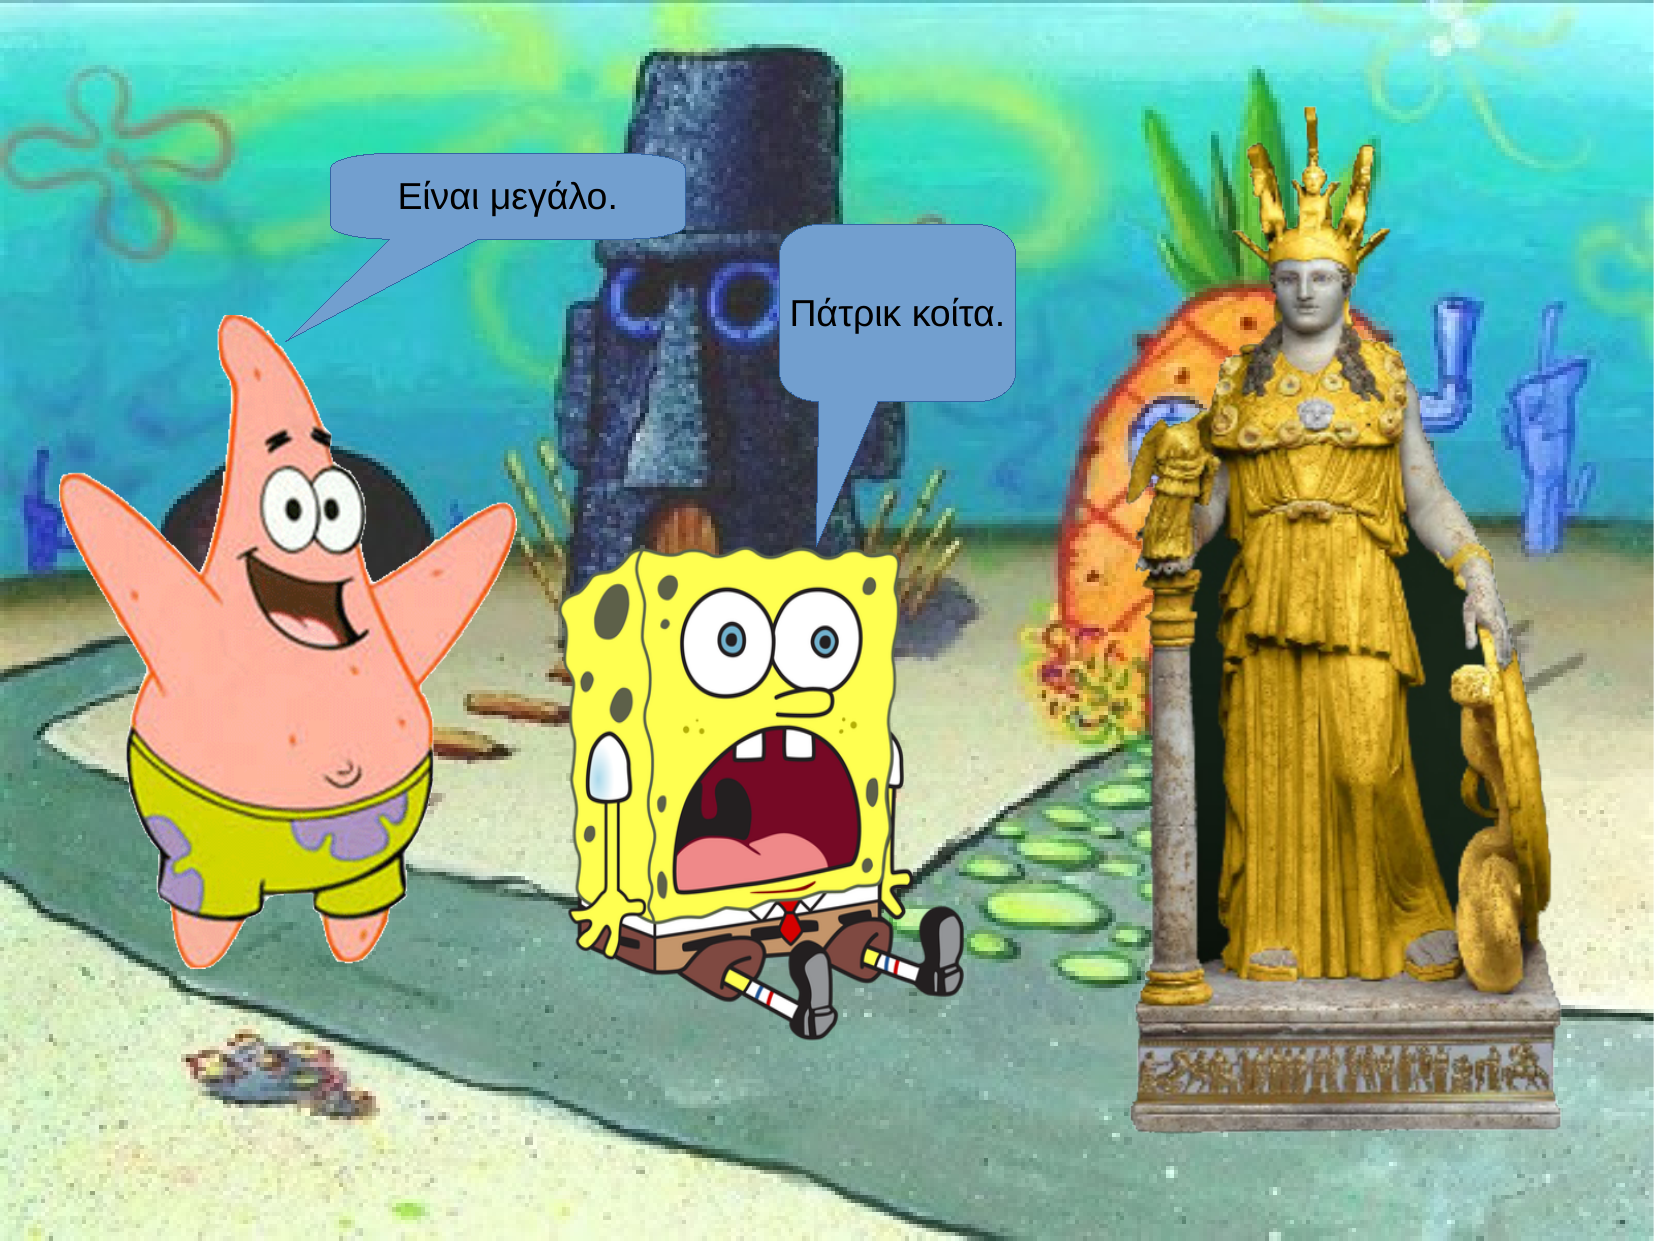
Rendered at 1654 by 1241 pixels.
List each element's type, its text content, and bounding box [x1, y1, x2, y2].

picture [0, 0, 1654, 1241]
text_box Πάτρικ κοίτα. [779, 224, 1016, 547]
text_box Είναι μεγάλο. [285, 153, 686, 342]
